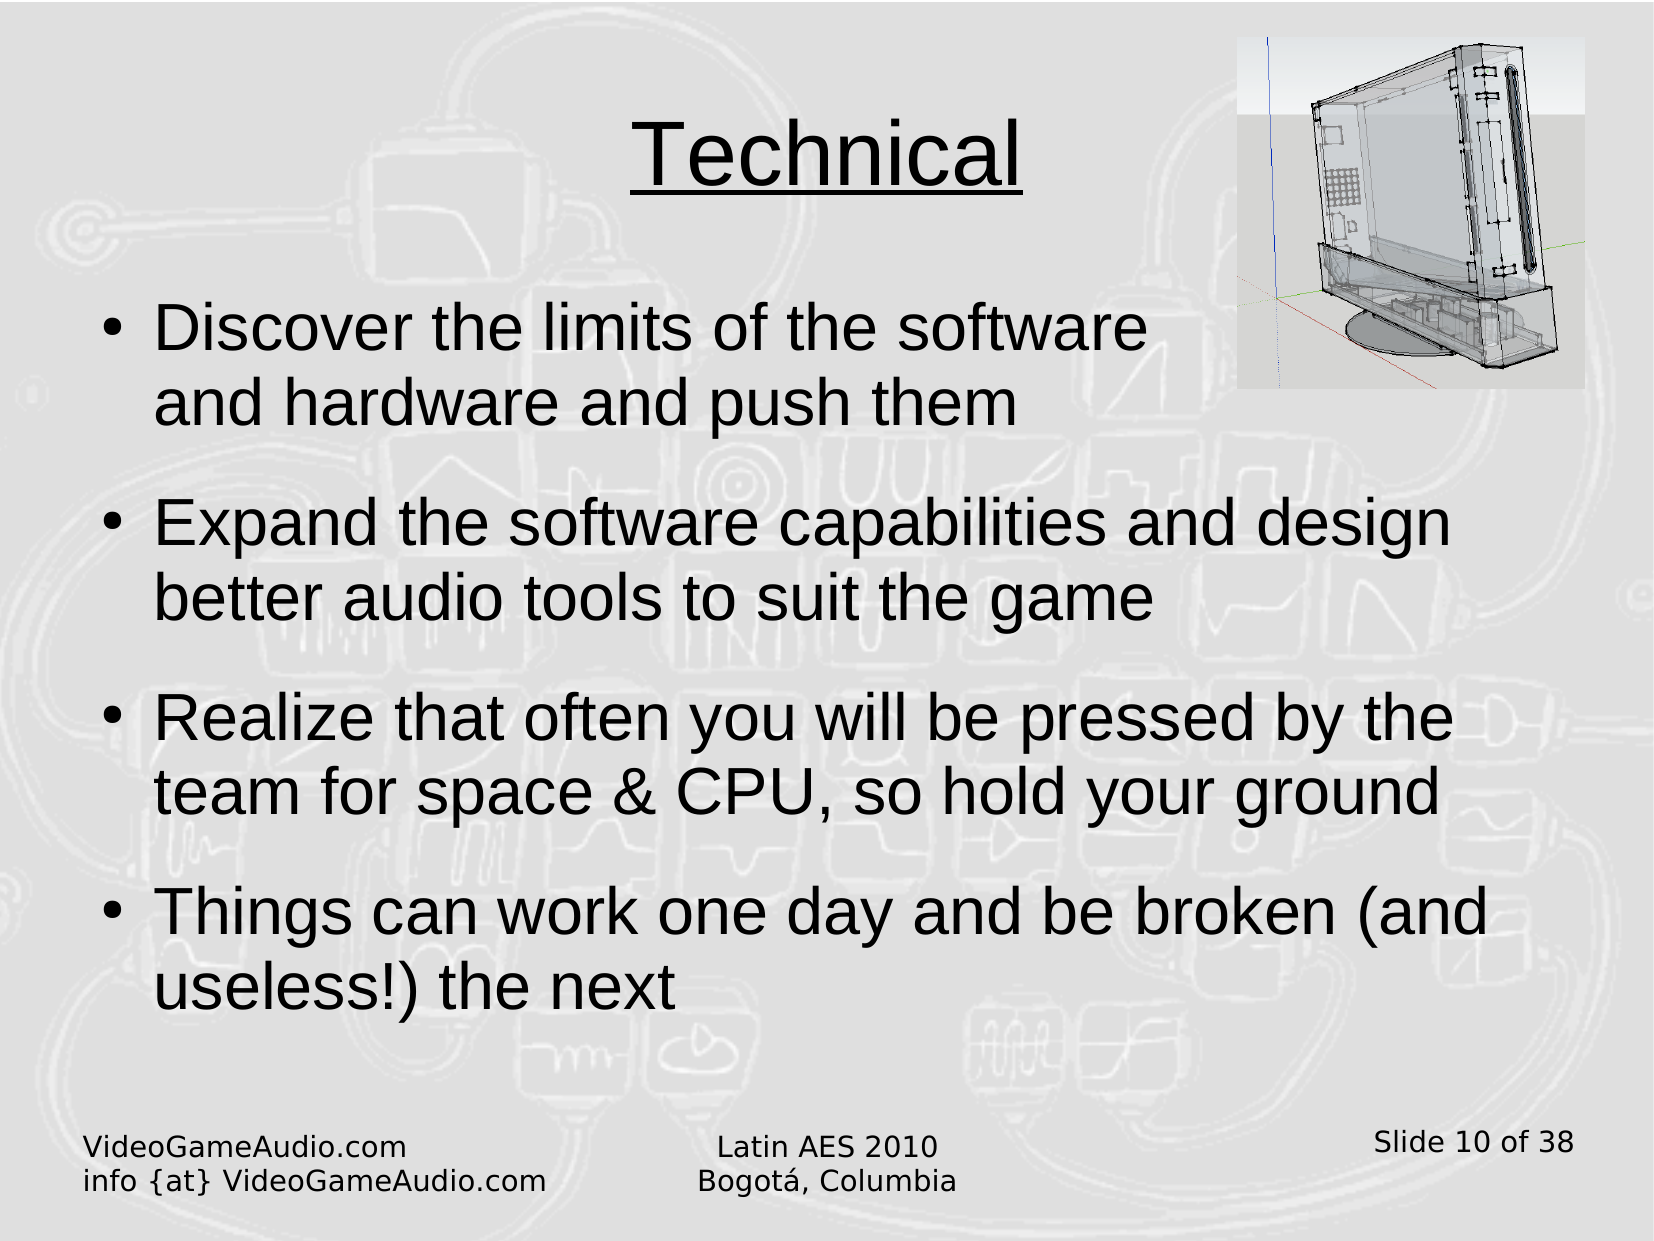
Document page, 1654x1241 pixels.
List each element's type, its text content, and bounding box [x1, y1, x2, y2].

list Discover the limits of the software and hardware and push them Expand the software capabilities and design better audio tools to suit the game Realize that often you will be pressed by the team for space & CPU, so hold your ground Things can work one day and be broken (and useless!) the next [82, 290, 1572, 1109]
picture [0, 2, 1654, 1241]
title Technical [82, 49, 1237, 257]
